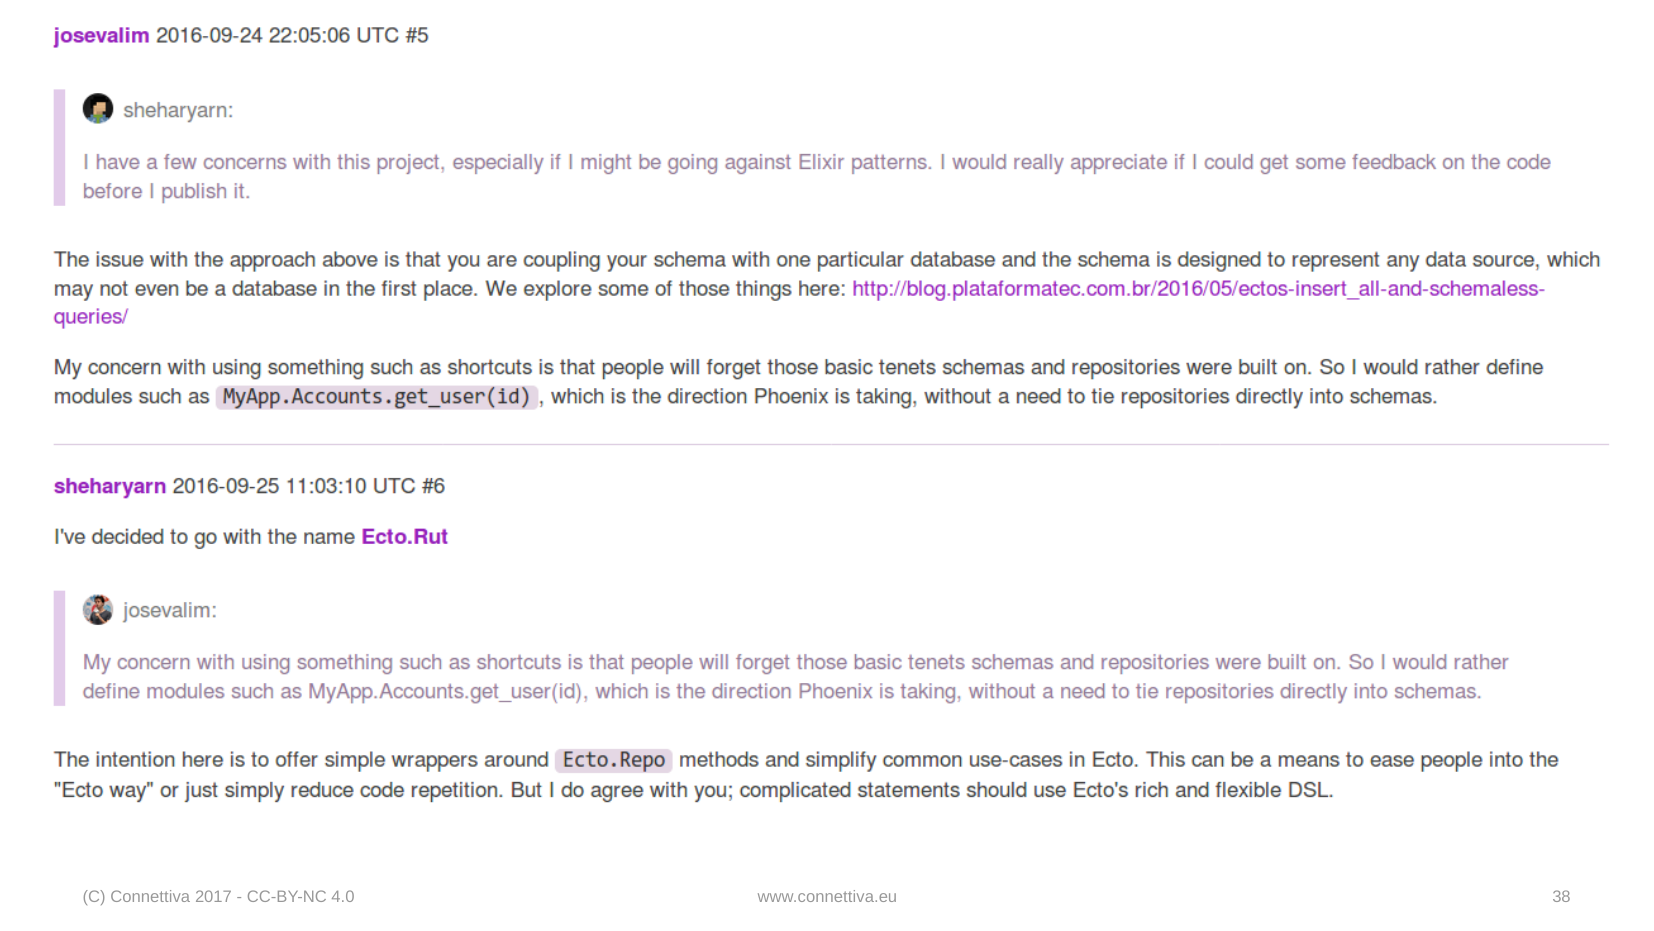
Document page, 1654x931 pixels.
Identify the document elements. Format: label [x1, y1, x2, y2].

picture [45, 11, 1613, 820]
